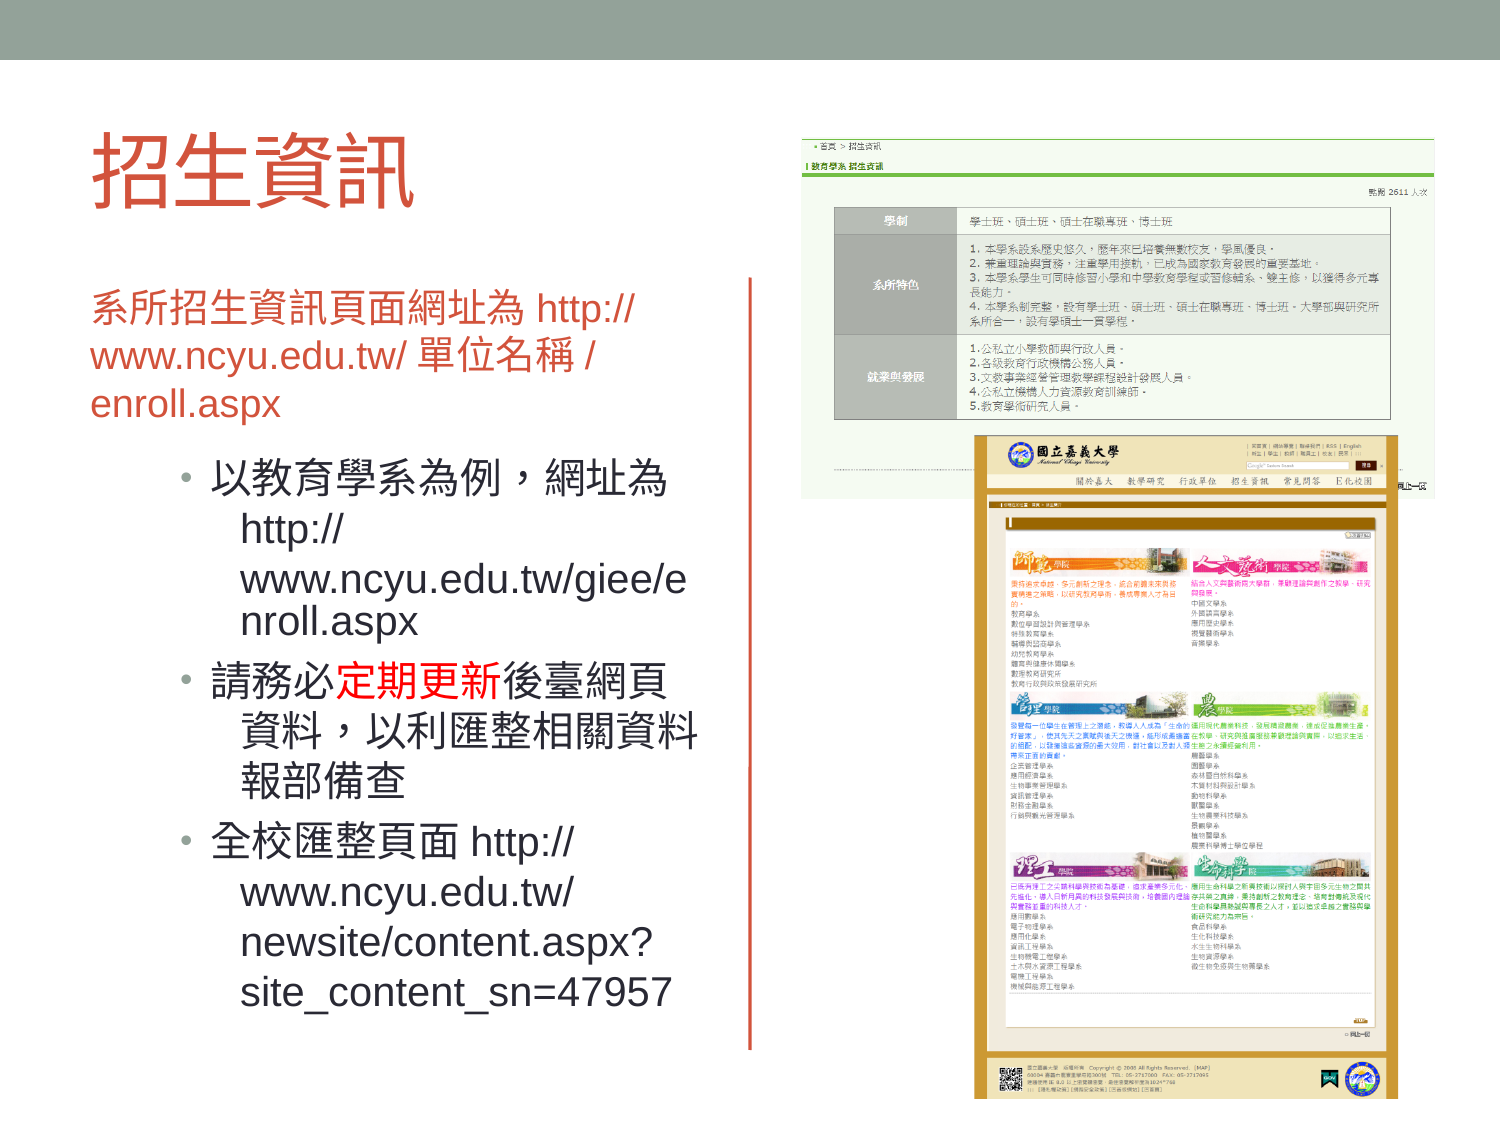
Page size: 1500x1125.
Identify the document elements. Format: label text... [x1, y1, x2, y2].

list 以教育學系為例，網址為http://www.ncyu.edu.tw/giee/enroll.aspx 請務必定期更新後臺網頁資料，以利匯整相關資料報部備查 全校匯整頁面http://www.ncyu.edu.tw/newsite/content.aspx?site_content_sn=47957 [75, 444, 721, 1049]
picture [801, 137, 1435, 1099]
list 系所招生資訊頁面網址為http://www.ncyu.edu.tw/單位名稱/enroll.aspx [75, 275, 721, 433]
title 招生資訊 [75, 87, 1426, 251]
